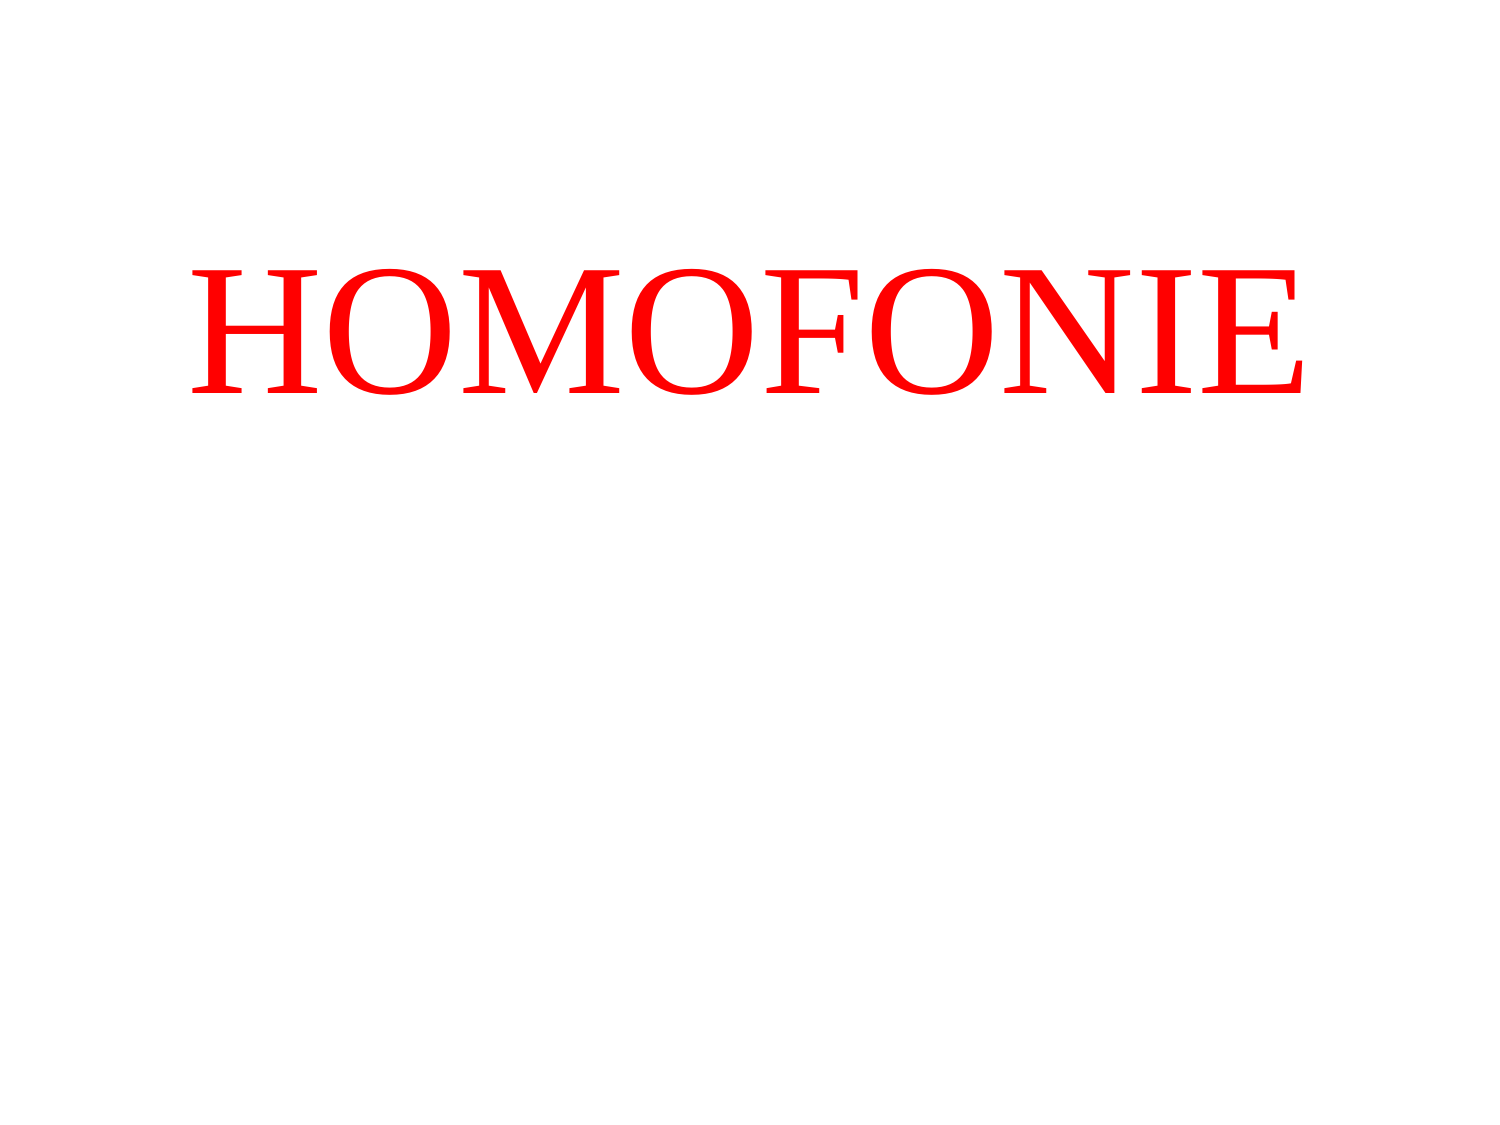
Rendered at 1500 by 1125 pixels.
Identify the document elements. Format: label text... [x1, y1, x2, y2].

title HOMOFONIE [112, 0, 1388, 439]
